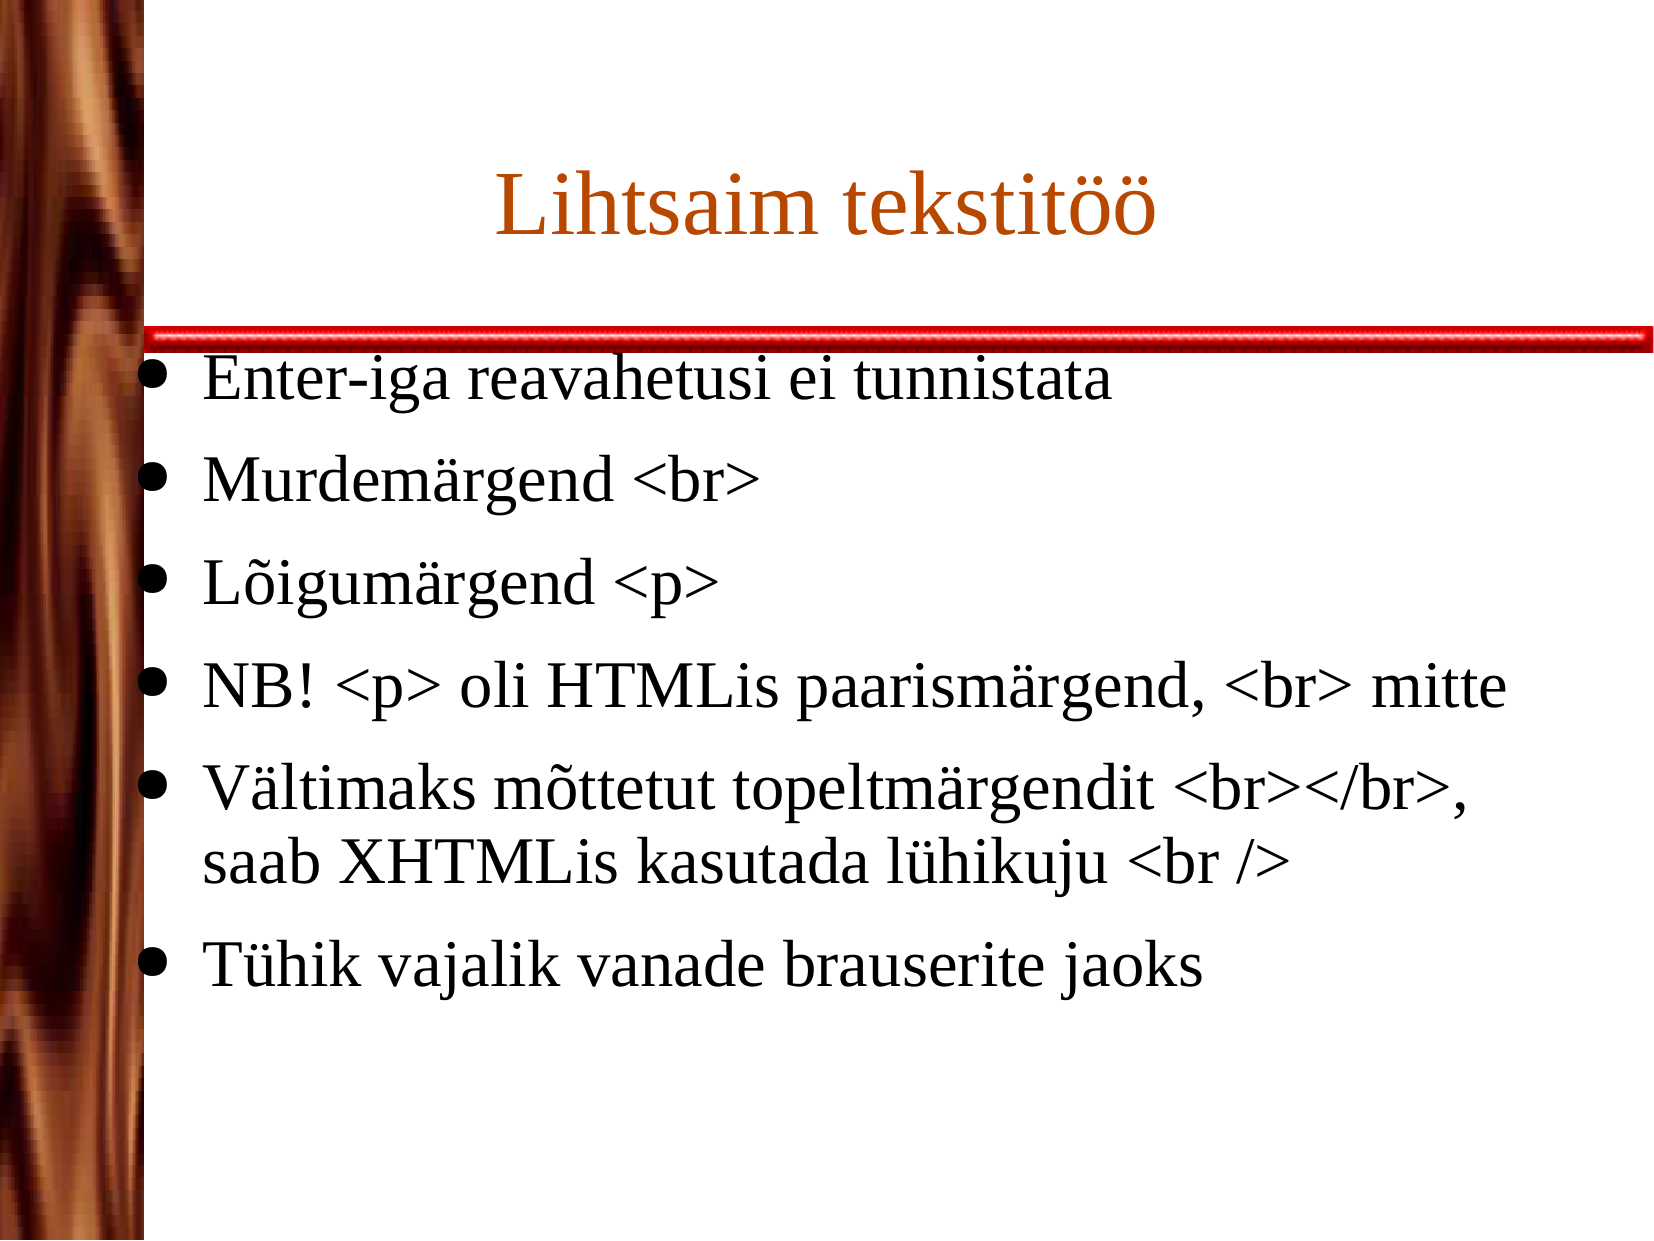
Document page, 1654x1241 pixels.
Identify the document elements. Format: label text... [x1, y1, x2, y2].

list Enter-iga reavahetusi ei tunnistata Murdemärgend <br> Lõigumärgend <p> NB! <p> oli HTMLis paarismärgend, <br> mitte Vältimaks mõttetut topeltmärgendit <br></br>, saab XHTMLis kasutada lühikuju <br /> Tühik vajalik vanade brauserite jaoks [121, 344, 1533, 1126]
picture [0, 0, 1654, 1240]
title Lihtsaim tekstitöö [121, 100, 1533, 312]
